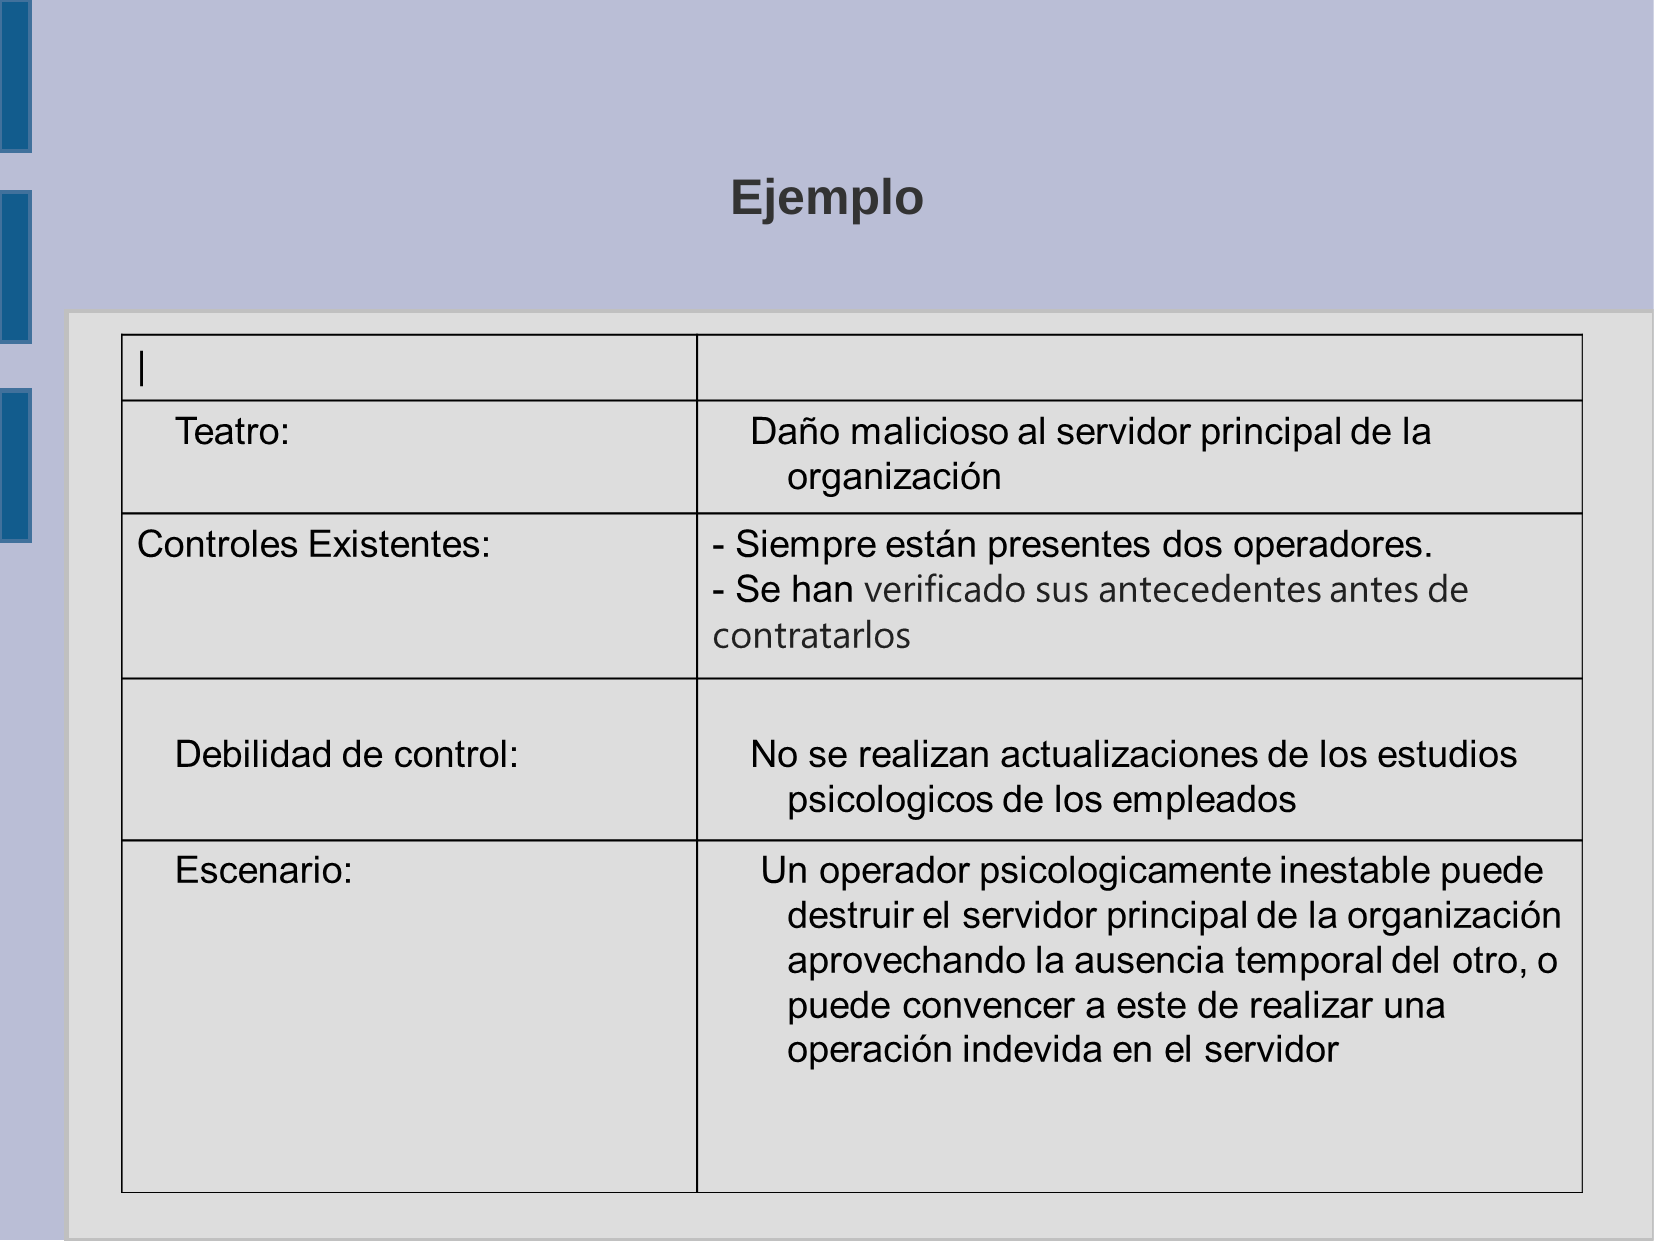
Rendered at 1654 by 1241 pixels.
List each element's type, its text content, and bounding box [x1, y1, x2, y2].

picture [121, 330, 1583, 1193]
title Ejemplo [121, 91, 1534, 299]
